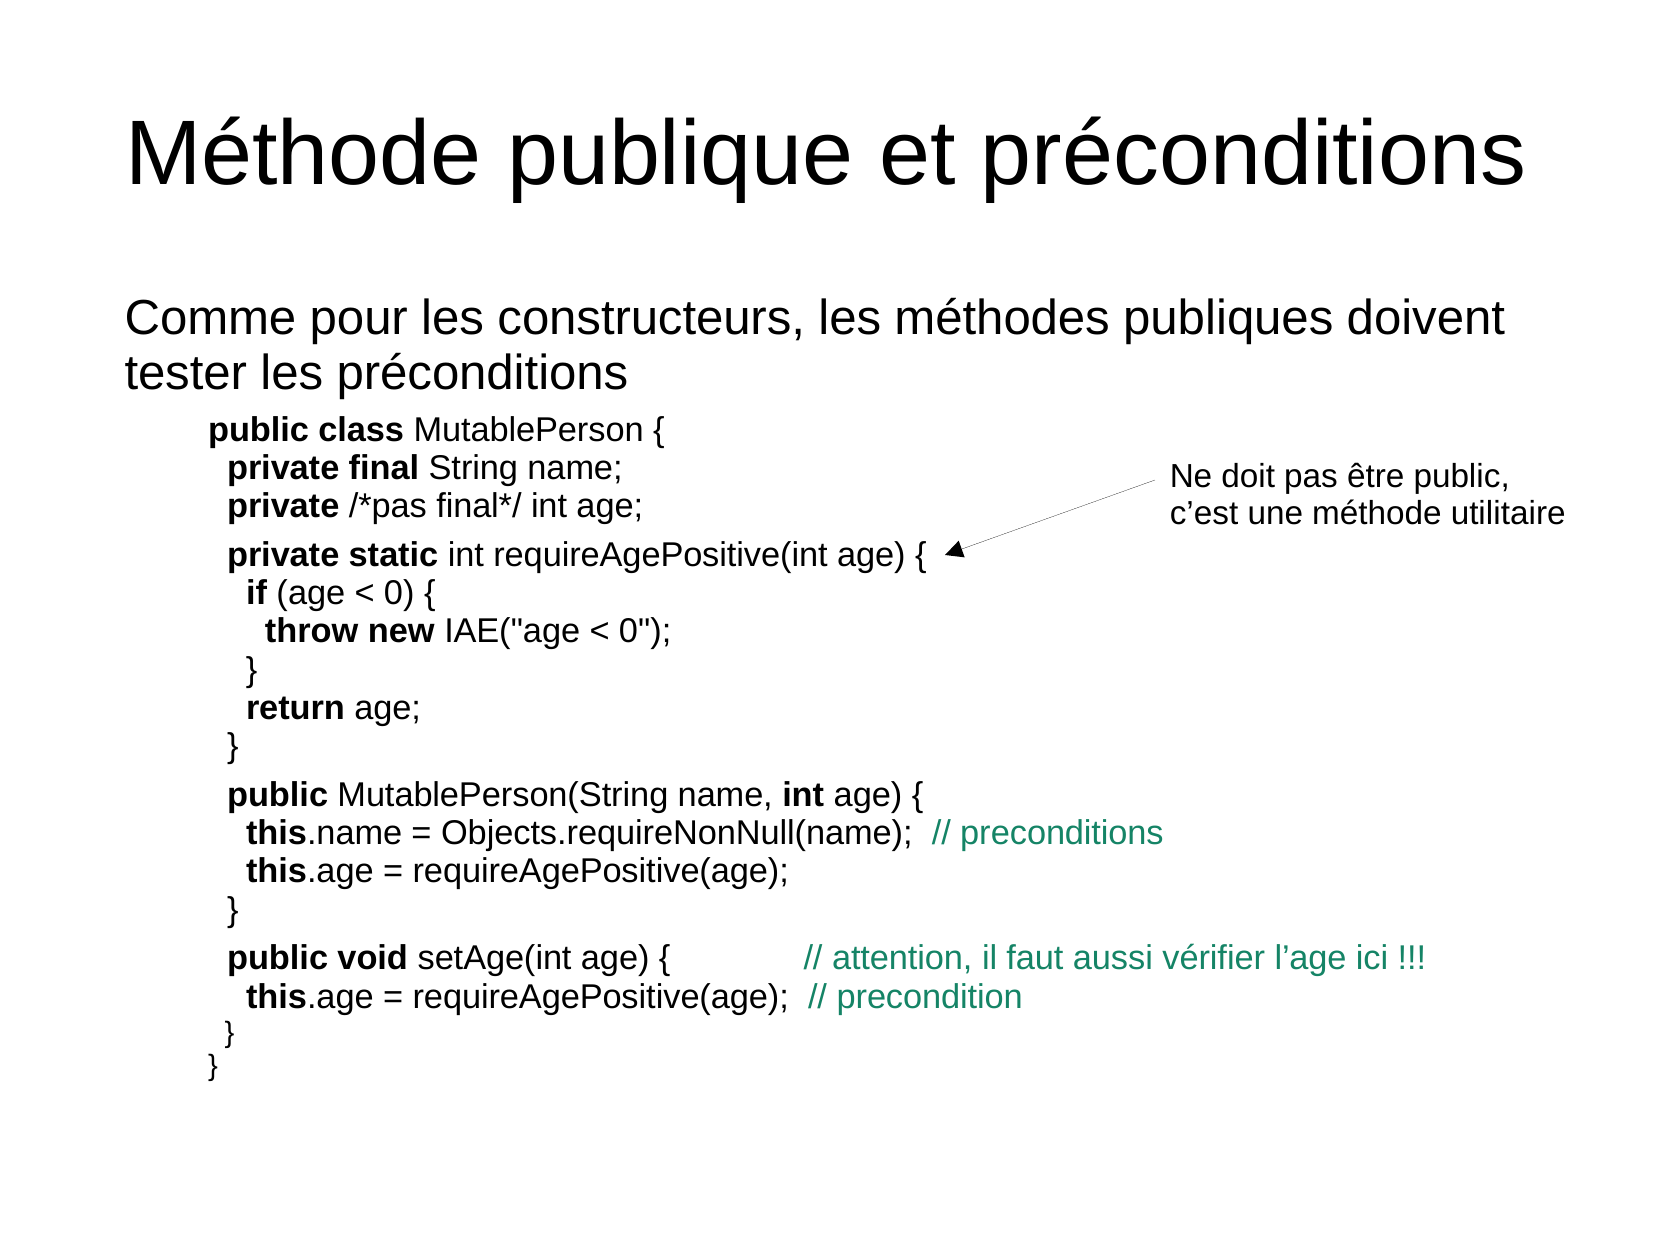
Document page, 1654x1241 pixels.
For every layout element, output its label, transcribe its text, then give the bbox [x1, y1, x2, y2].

title Méthode publique et préconditions [82, 49, 1571, 257]
list Comme pour les constructeurs, les méthodes publiques doivent tester les préconditions public class MutablePerson { private final String name; private /*pas final*/ int age; private static int requireAgePositive(int age) { if (age < 0) { throw new IAE("age < 0"); } return age; } public MutablePerson(String name, int age) { this.name = Objects.requireNonNull(name); // preconditions this.age = requireAgePositive(age); } public void setAge(int age) { // attention, il faut aussi vérifier l’age ici !!! this.age = requireAgePositive(age); // precondition } } [82, 290, 1571, 1096]
text_box Ne doit pas être public, c’est une méthode utilitaire [1155, 450, 1582, 539]
